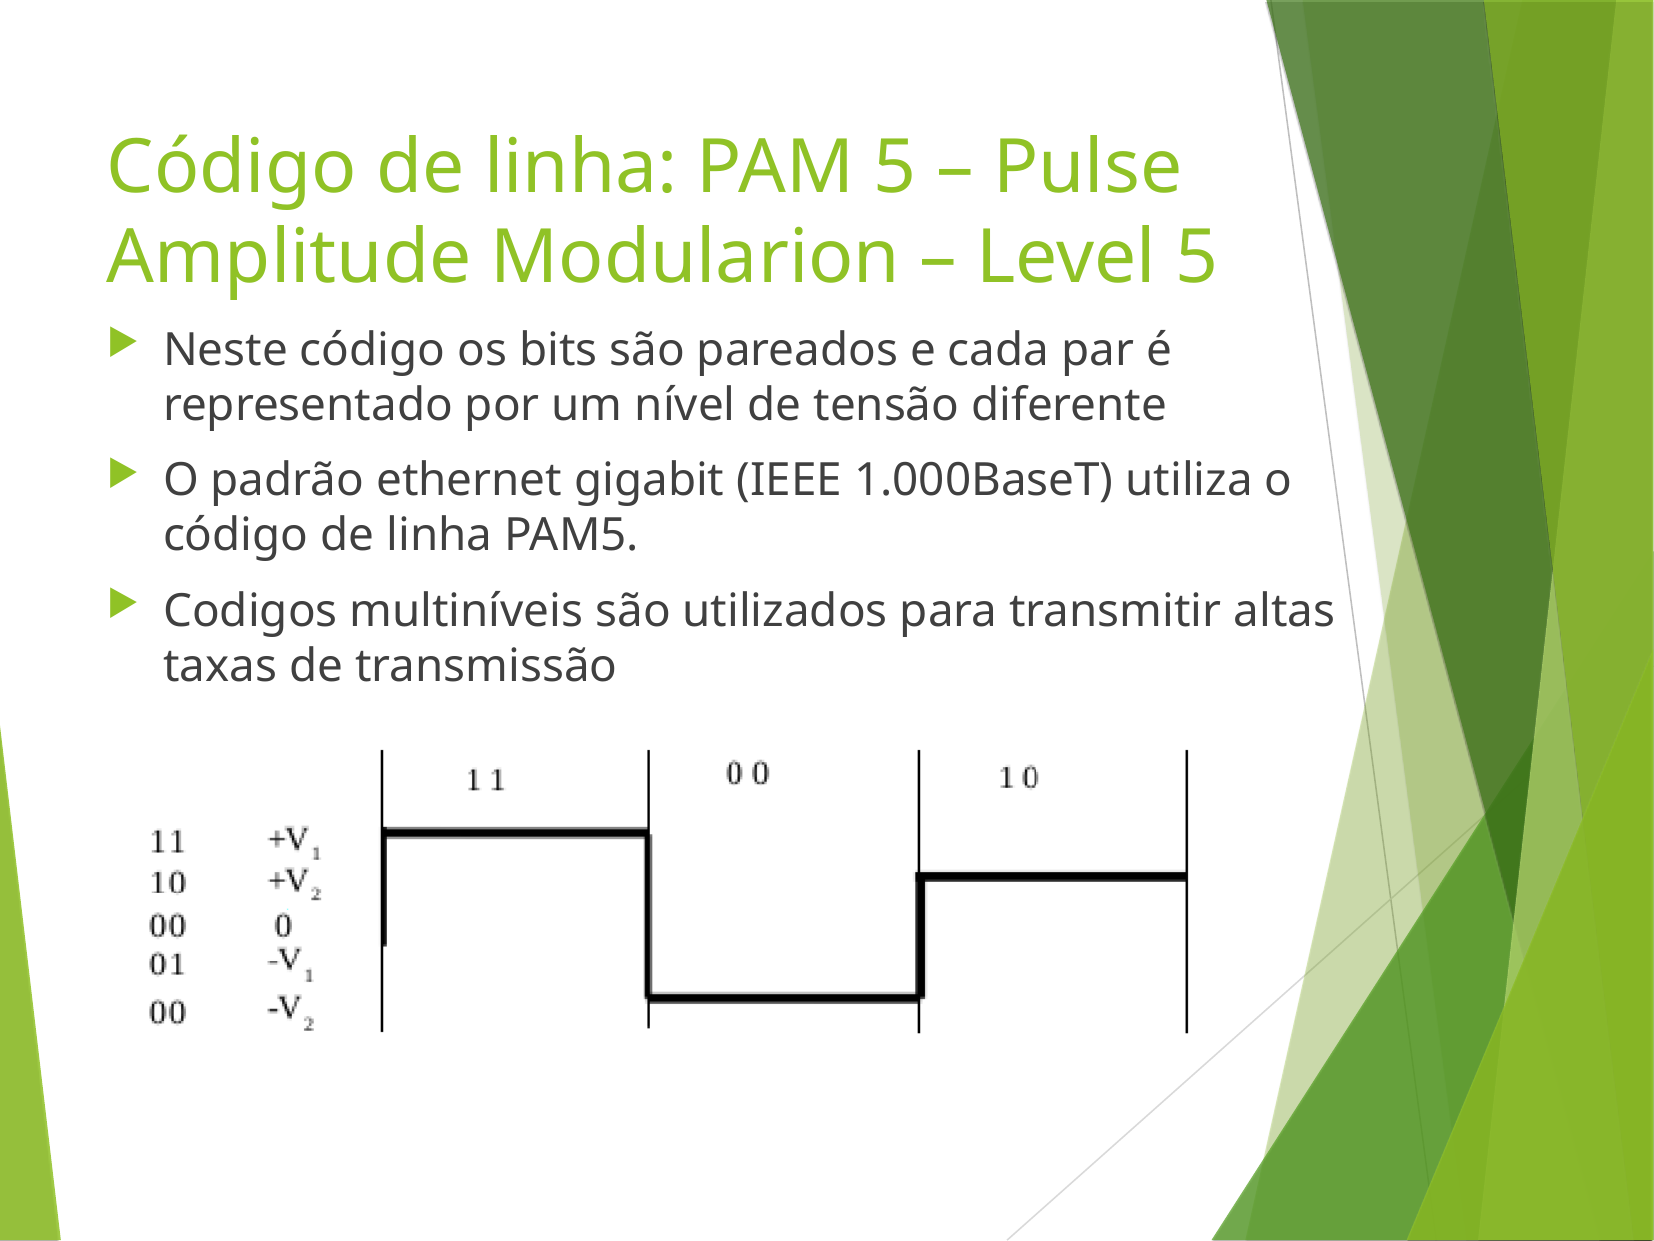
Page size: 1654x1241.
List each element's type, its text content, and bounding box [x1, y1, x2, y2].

title Código de linha: PAM 5 – Pulse Amplitude Modularion – Level 5 [91, 110, 1501, 349]
picture [141, 744, 1193, 1037]
list Neste código os bits são pareados e cada par é representado por um nível de tensão diferente O padrão ethernet gigabit (IEEE 1.000BaseT) utiliza o código de linha PAM5. Codigos multiníveis são utilizados para transmitir altas taxas de transmissão [91, 311, 1381, 1158]
